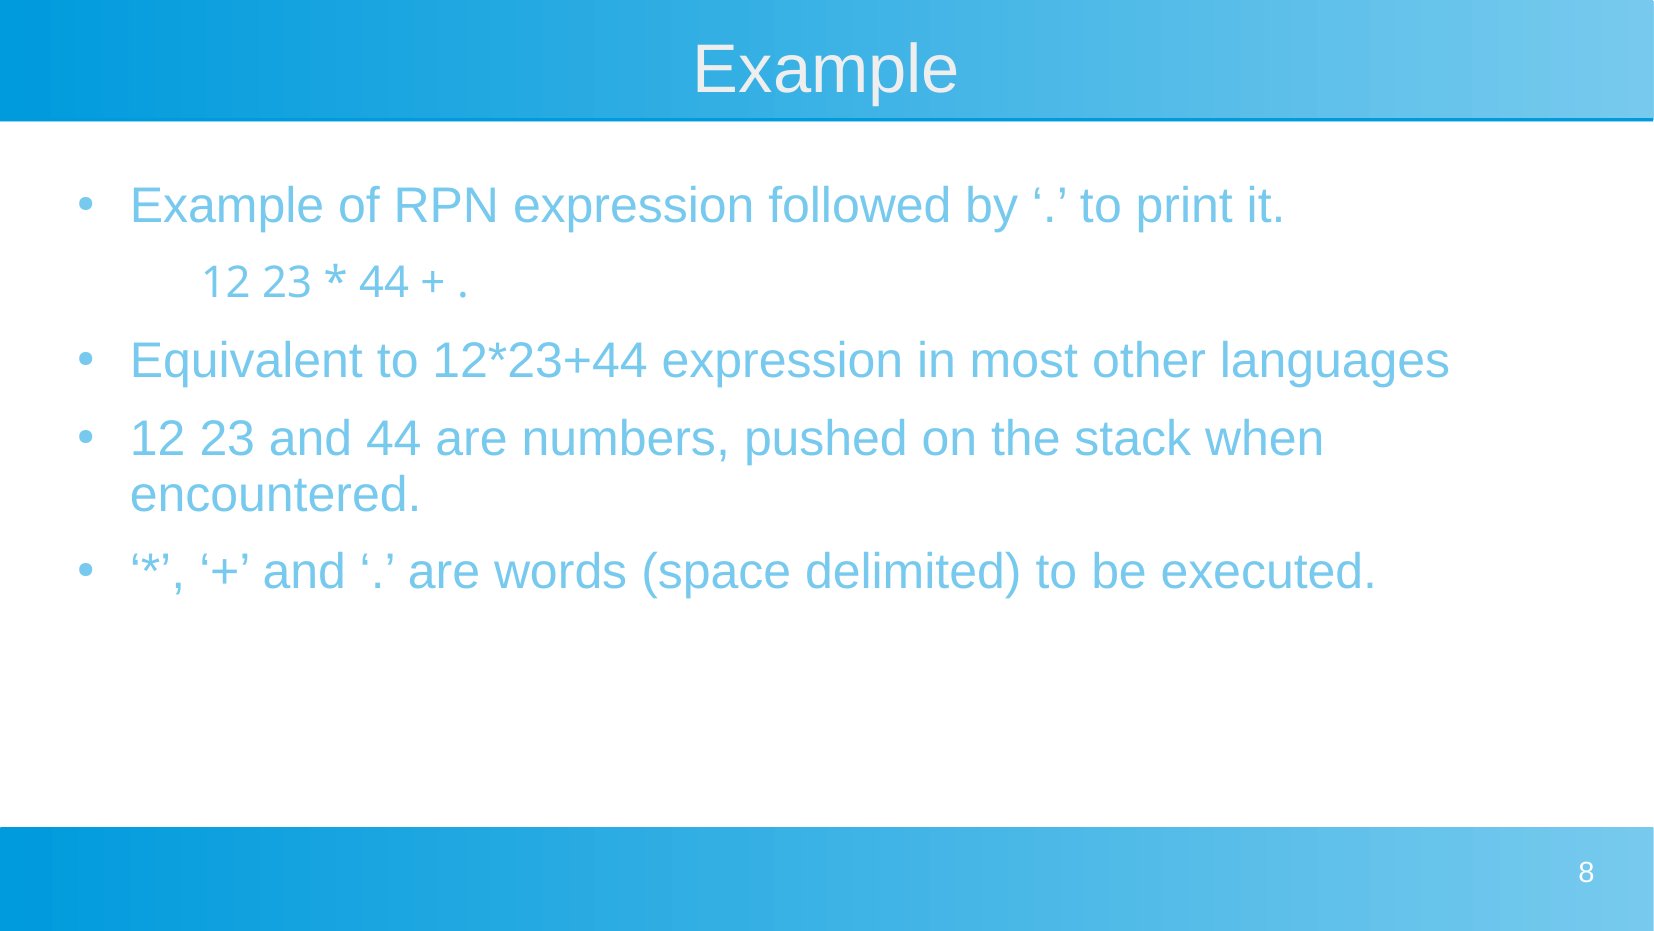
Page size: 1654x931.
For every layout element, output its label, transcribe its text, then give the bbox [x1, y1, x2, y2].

list Example of RPN expression followed by ‘.’ to print it. 12 23 * 44 + . Equivalent to 12*23+44 expression in most other languages 12 23 and 44 are numbers, pushed on the stack when encountered. ‘*’, ‘+’ and ‘.’ are words (space delimited) to be executed. [59, 177, 1595, 768]
title Example [59, 29, 1595, 108]
